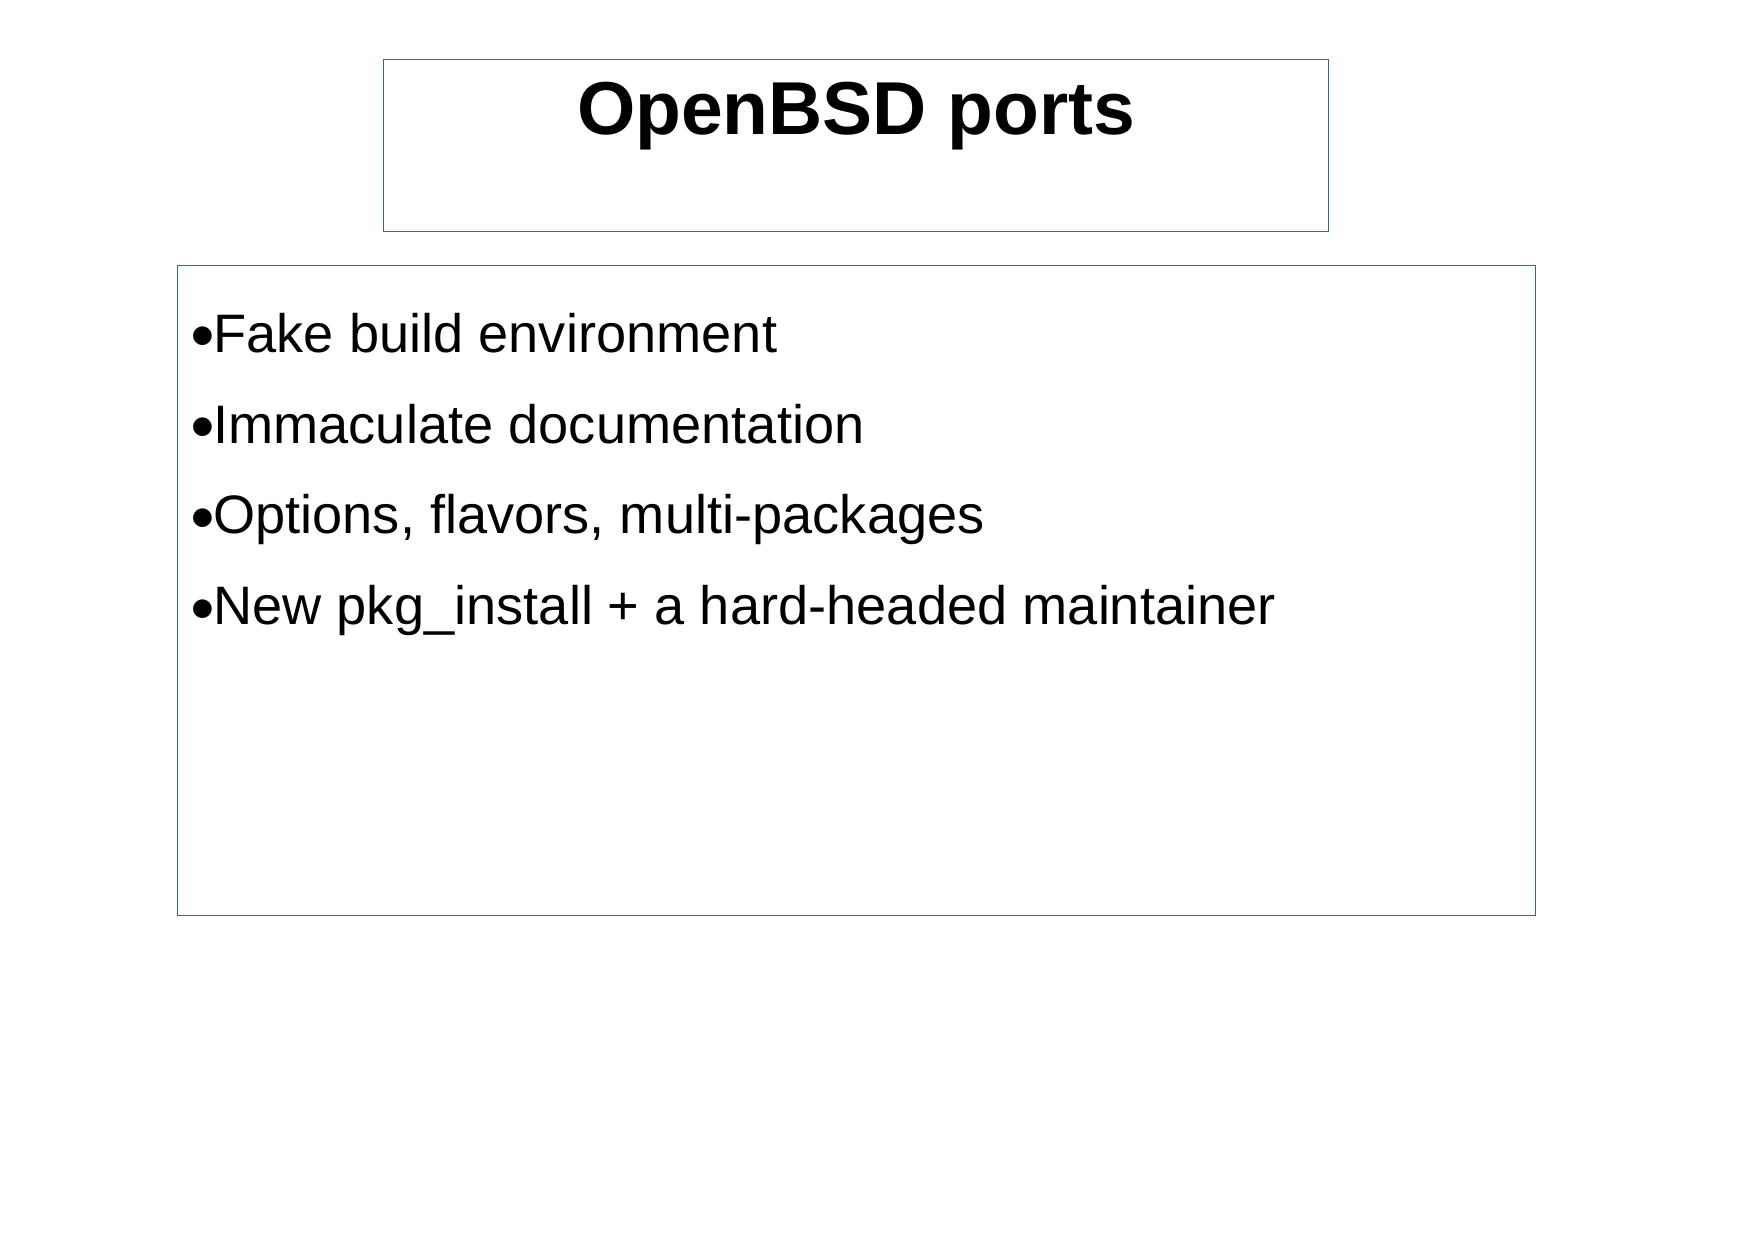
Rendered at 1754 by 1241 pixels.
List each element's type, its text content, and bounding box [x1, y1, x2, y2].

text_box Fake build environment Immaculate documentation Options, flavors, multi-packages New pkg_install + a hard-headed maintainer [177, 265, 1536, 916]
text_box OpenBSD ports [383, 59, 1329, 232]
